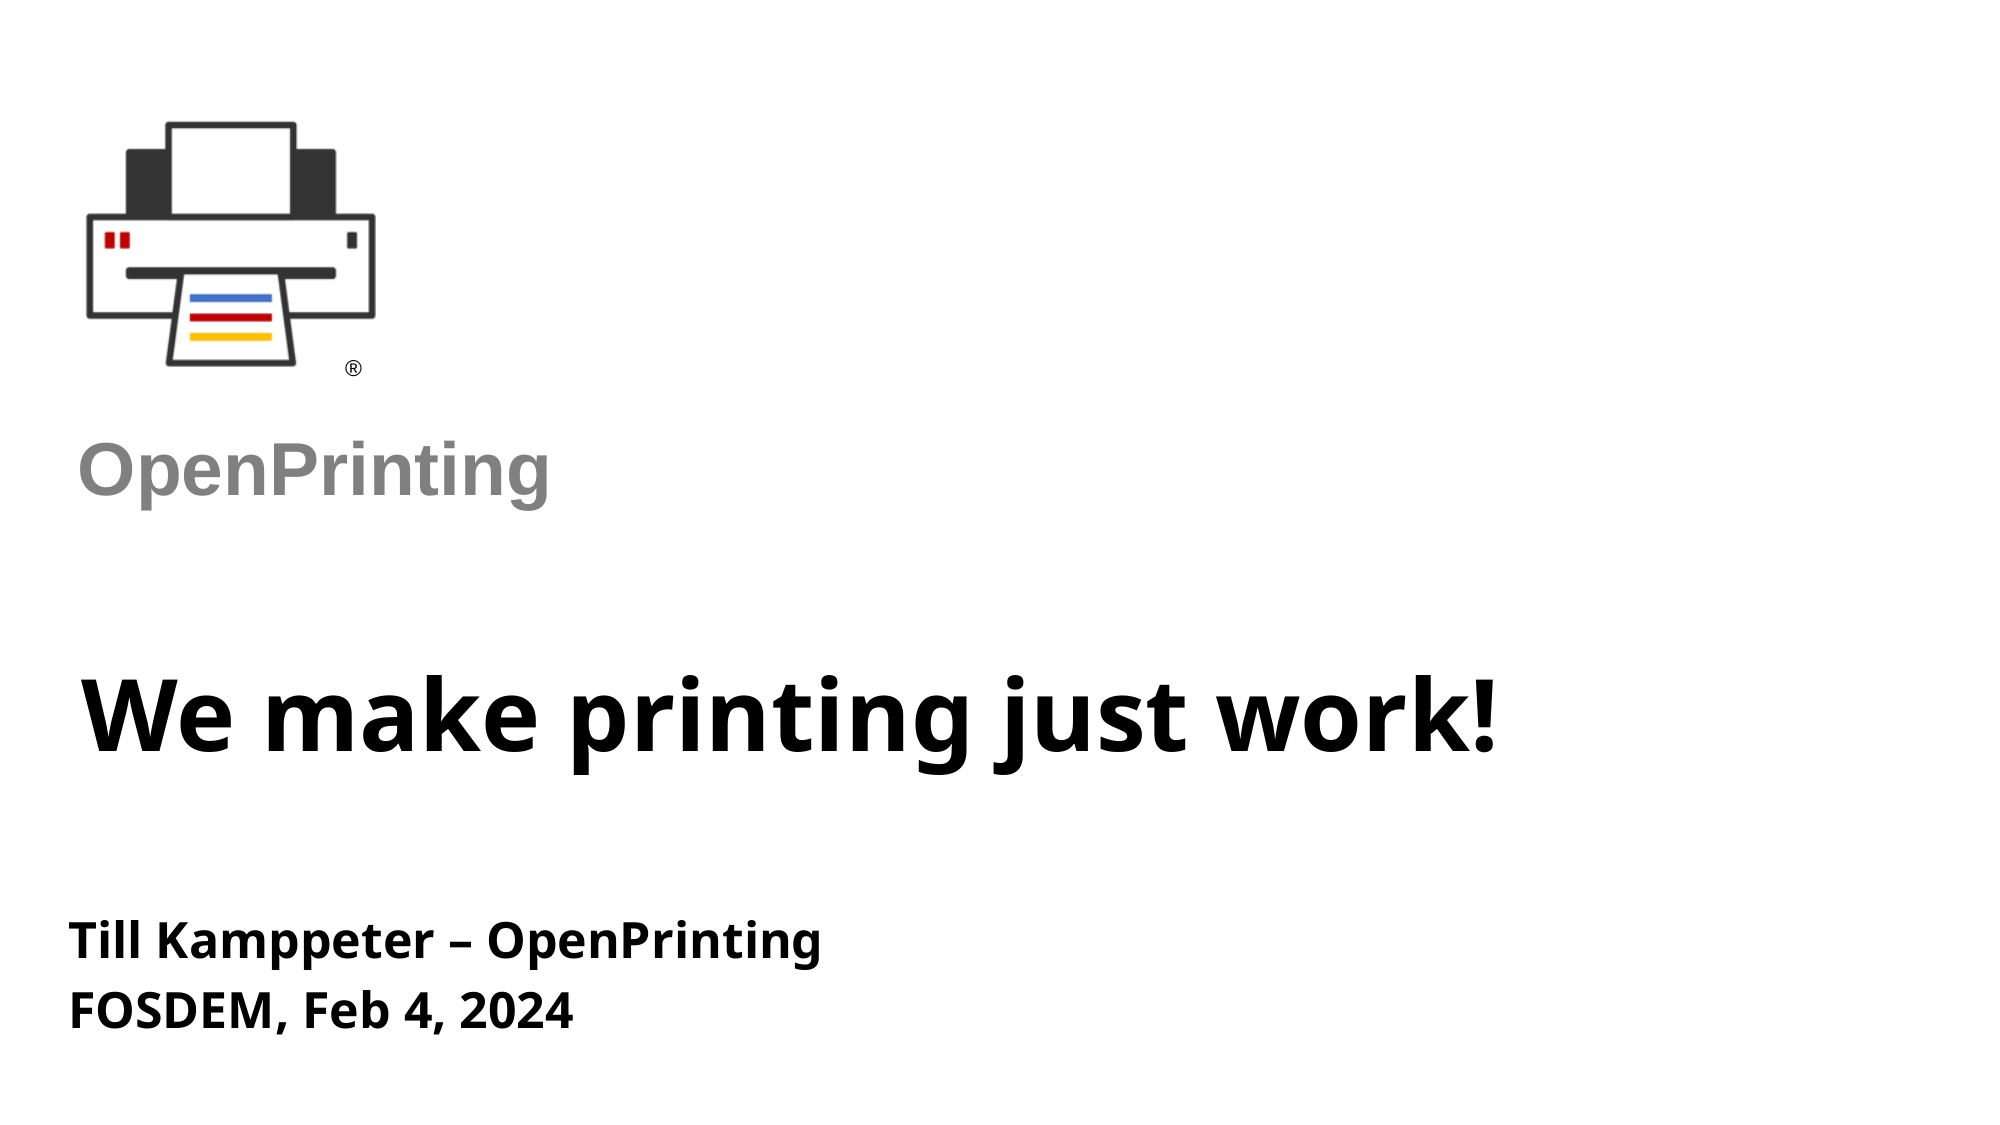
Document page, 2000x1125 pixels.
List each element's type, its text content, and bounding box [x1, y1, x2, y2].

title We make printing just work! [75, 522, 1936, 781]
picture [75, 110, 388, 379]
list Till Kamppeter – OpenPrinting FOSDEM, Feb 4, 2024 [60, 900, 1726, 1063]
